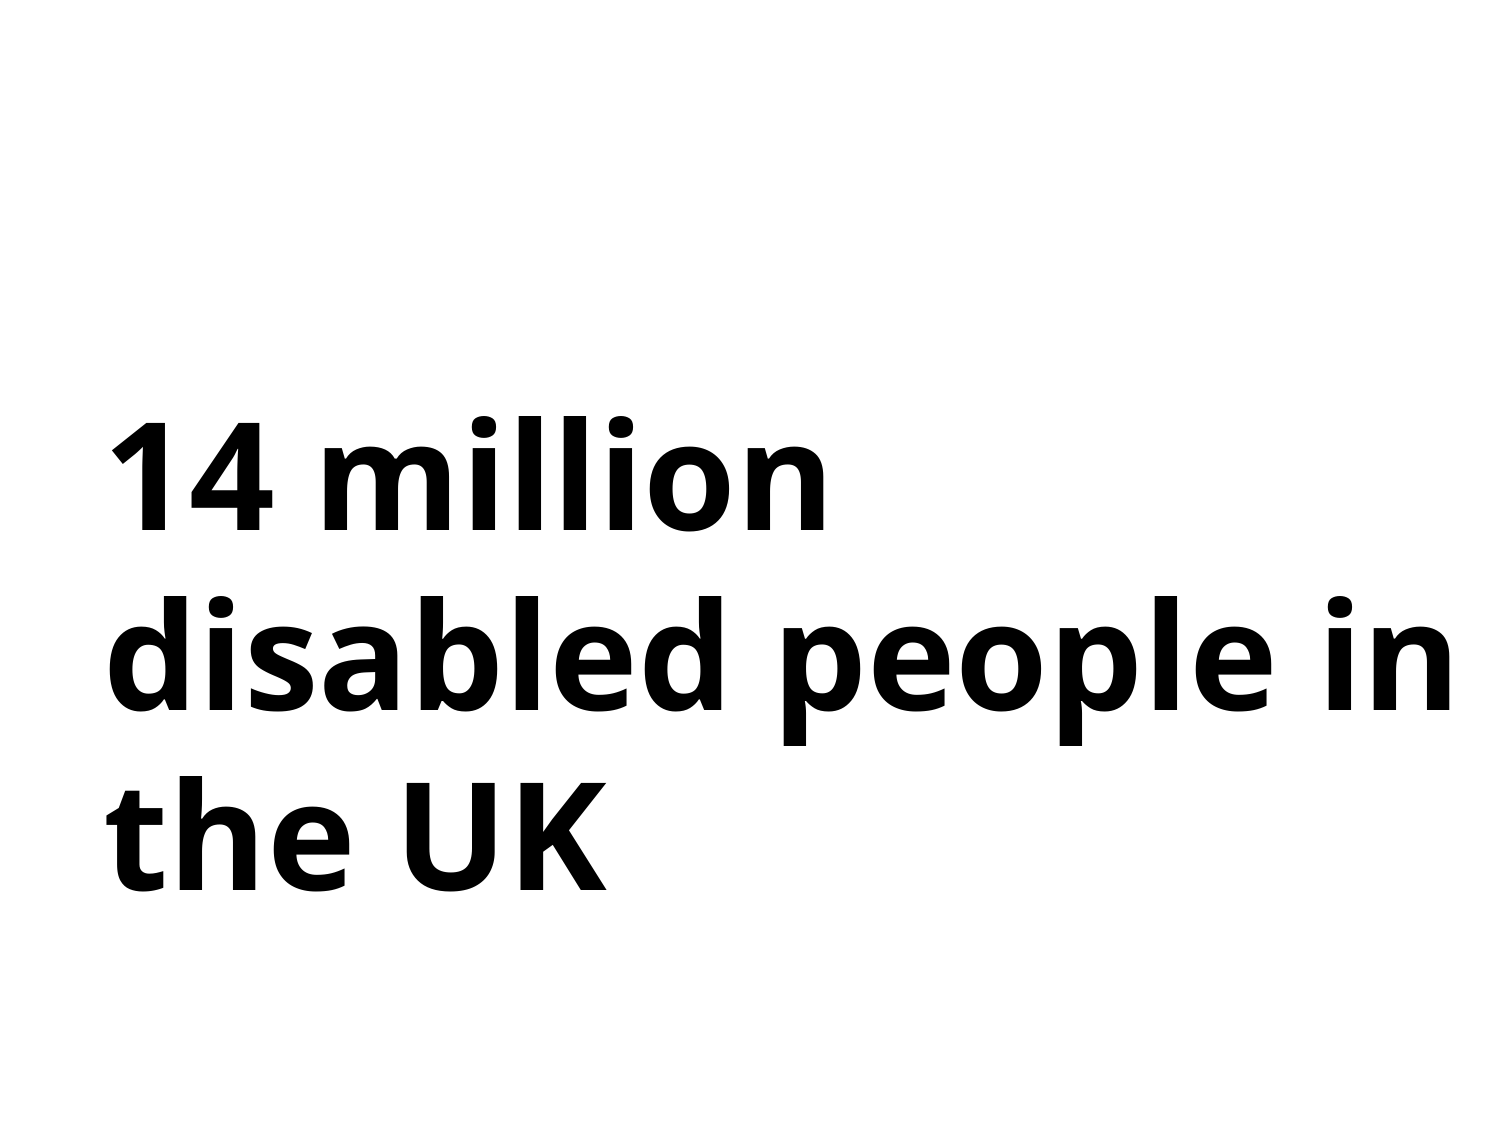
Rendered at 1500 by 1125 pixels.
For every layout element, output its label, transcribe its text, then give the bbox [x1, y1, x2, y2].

text_box 14 million disabled people in the UK [88, 365, 1500, 936]
